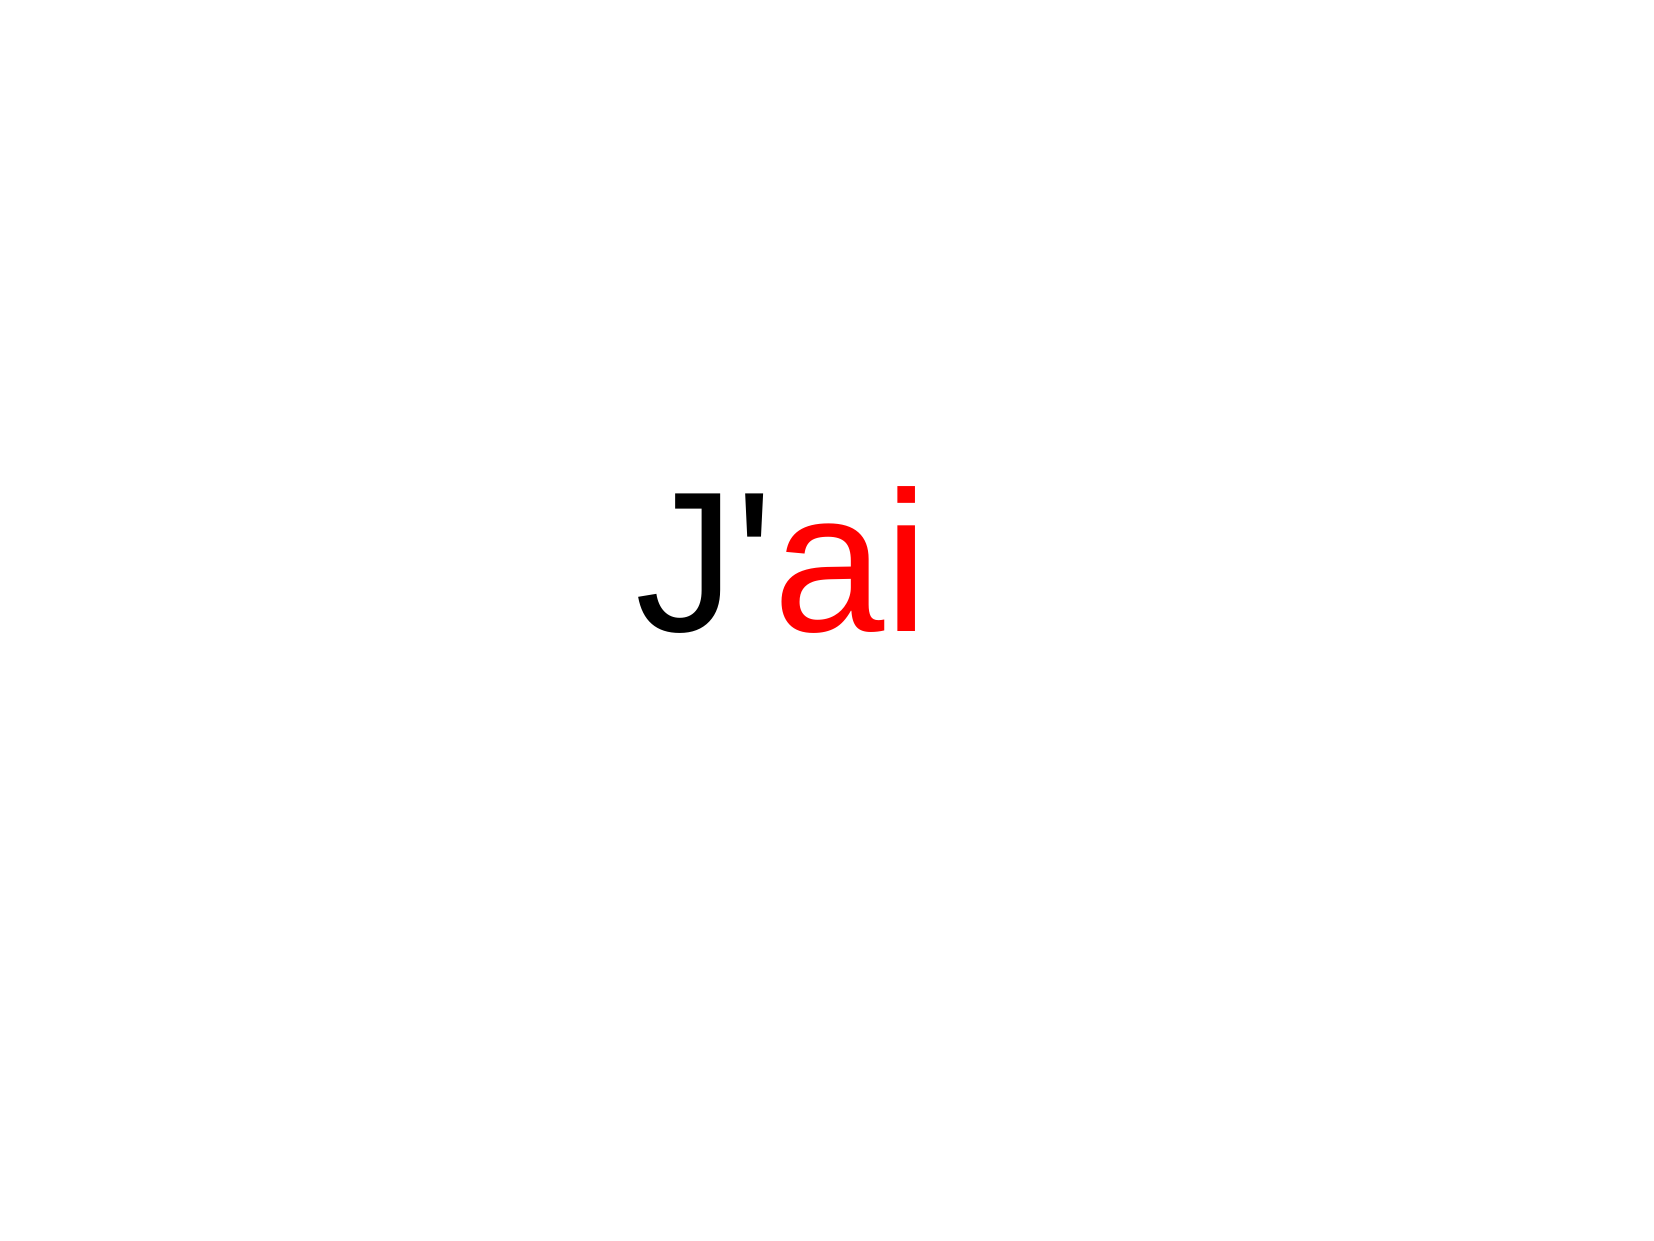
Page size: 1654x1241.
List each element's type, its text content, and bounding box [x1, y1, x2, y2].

text_box J'ai [147, 442, 1418, 682]
